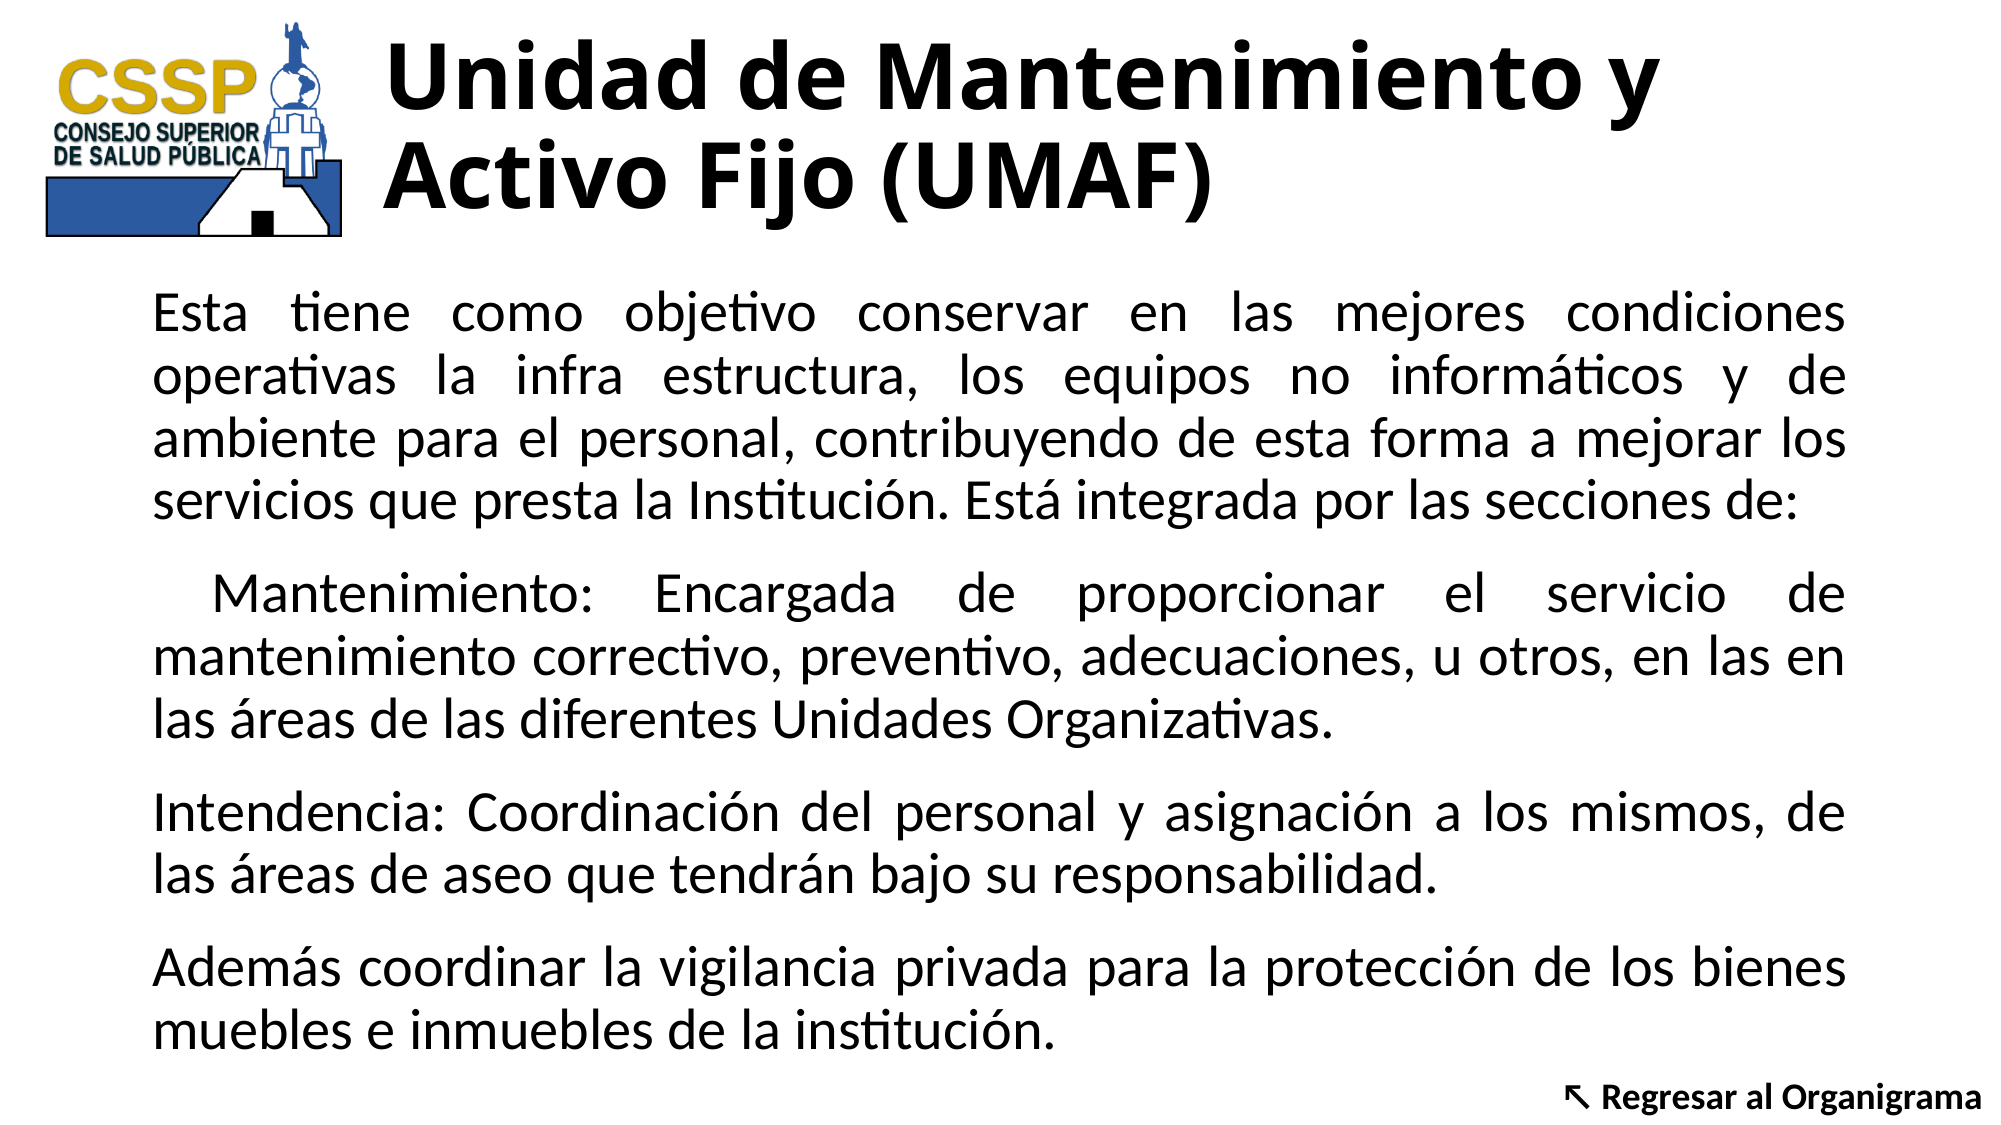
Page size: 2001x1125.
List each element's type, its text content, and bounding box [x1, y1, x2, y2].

picture [44, 22, 342, 237]
list Esta tiene como objetivo conservar en las mejores condiciones operativas la infra estructura, los equipos no informáticos y de ambiente para el personal, contribuyendo de esta forma a mejorar los servicios que presta la Institución. Está integrada por las secciones de: Mantenimiento: Encargada de proporcionar el servicio de mantenimiento correctivo, preventivo, adecuaciones, u otros, en las en las áreas de las diferentes Unidades Organizativas. Intendencia: Coordinación del personal y asignación a los mismos, de las áreas de aseo que tendrán bajo su responsabilidad. Además coordinar la vigilancia privada para la protección de los bienes muebles e inmuebles de la institución. Nombre del Responsable: Sr. Jorge Alberto Ramos Menjivar Mujeres: 0 Hombres: 6 Total de empleados: 6 [137, 273, 1863, 1066]
text_box ↖ Regresar al Organigrama [1546, 1064, 1999, 1125]
title Unidad de Mantenimiento y Activo Fijo (UMAF) [368, 22, 1863, 241]
